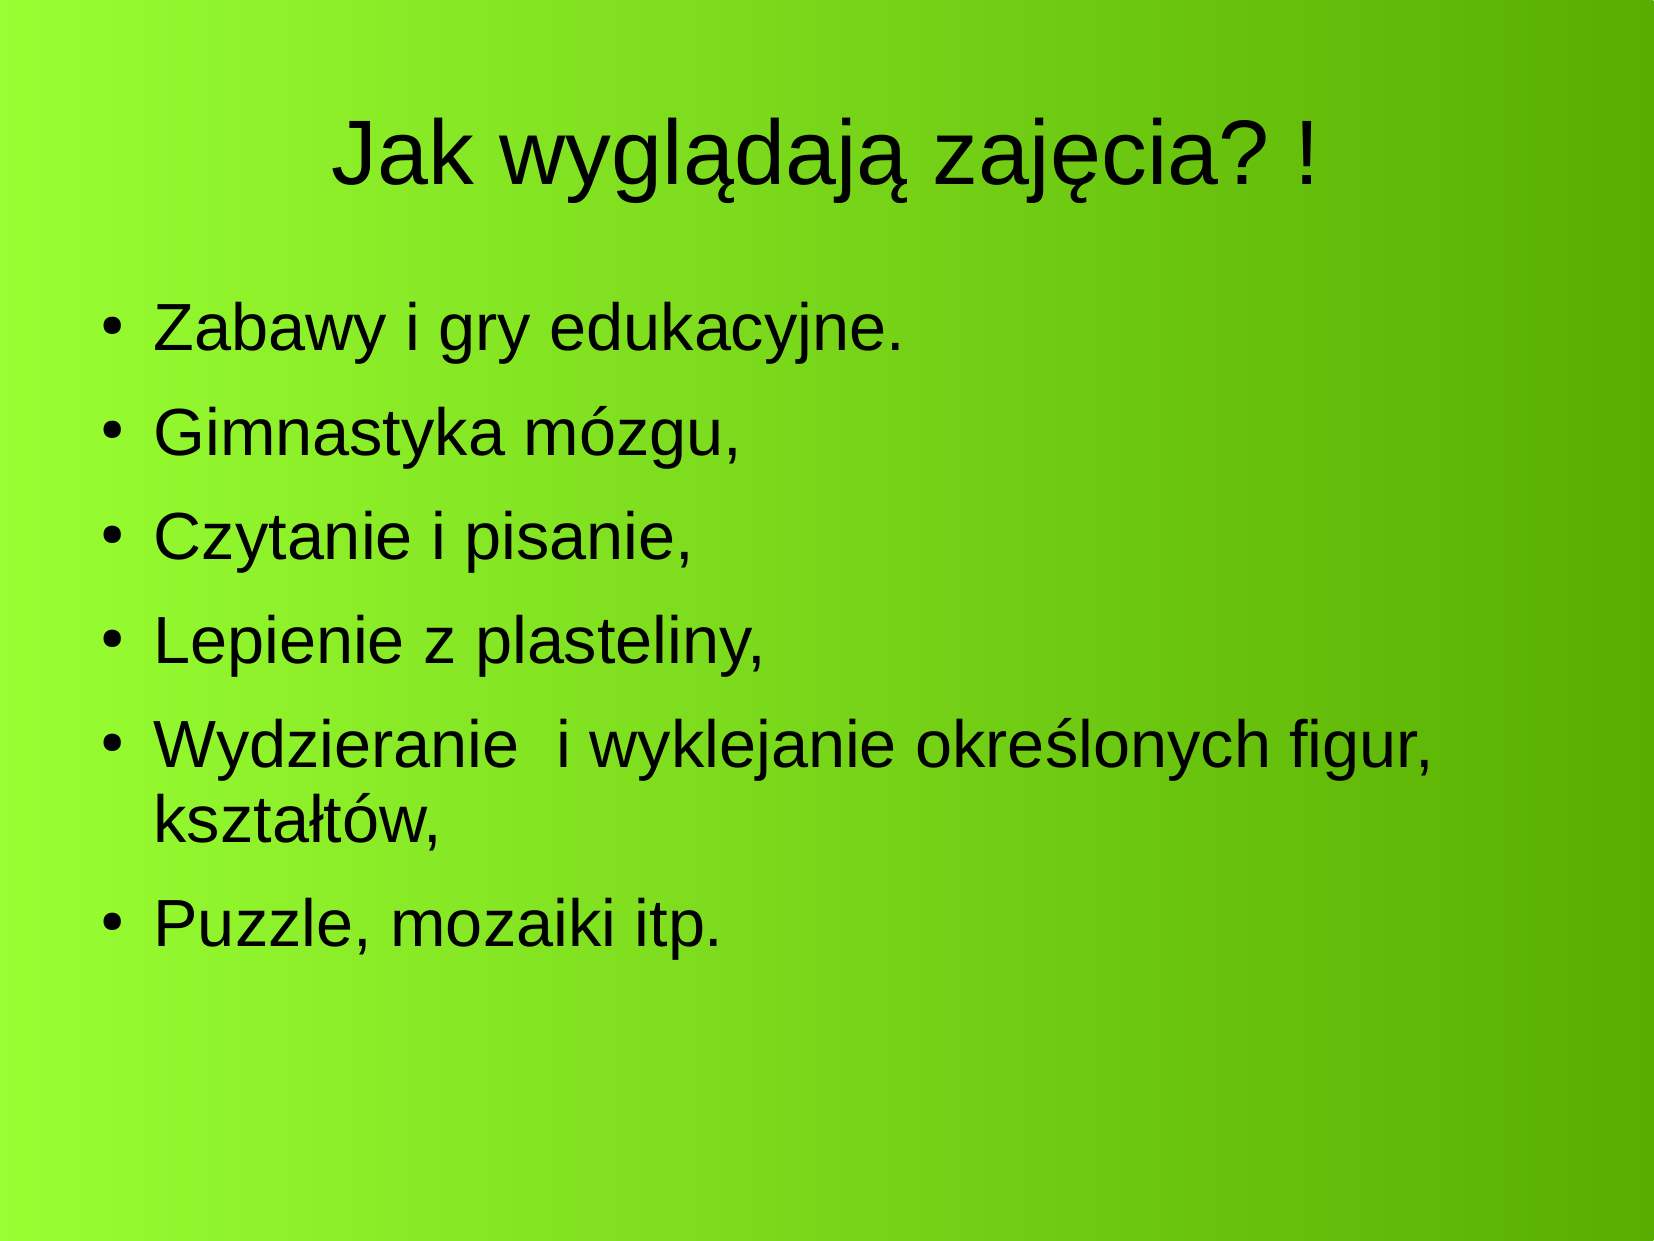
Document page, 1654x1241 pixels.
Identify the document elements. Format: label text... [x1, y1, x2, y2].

title Jak wyglądają zajęcia? ! [82, 49, 1571, 257]
list Zabawy i gry edukacyjne. Gimnastyka mózgu, Czytanie i pisanie, Lepienie z plasteliny, Wydzieranie i wyklejanie określonych figur, kształtów, Puzzle, mozaiki itp. [82, 290, 1571, 1109]
